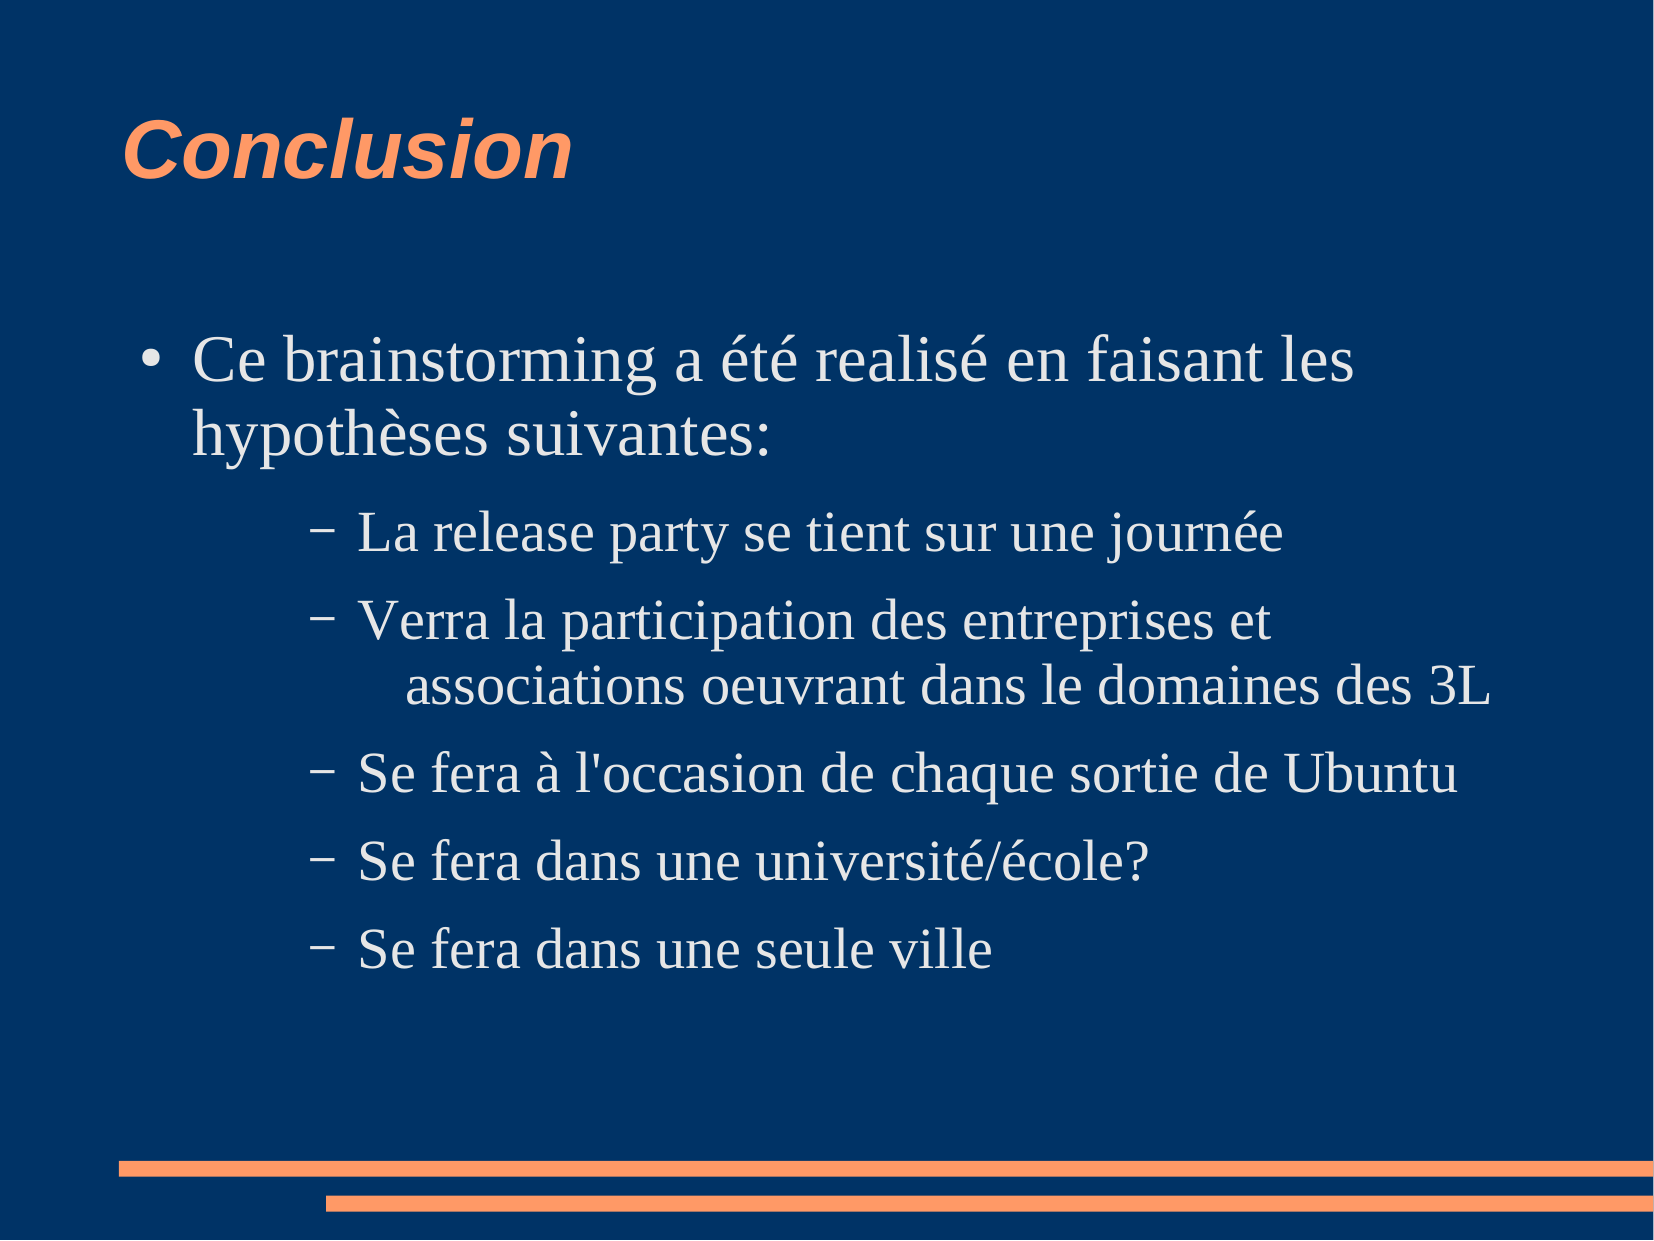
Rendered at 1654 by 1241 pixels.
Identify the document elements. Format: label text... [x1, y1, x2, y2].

list Ce brainstorming a été realisé en faisant les hypothèses suivantes: La release party se tient sur une journée Verra la participation des entreprises et associations oeuvrant dans le domaines des 3L Se fera à l'occasion de chaque sortie de Ubuntu Se fera dans une université/école? Se fera dans une seule ville [121, 322, 1561, 1126]
title Conclusion [121, 53, 1534, 246]
